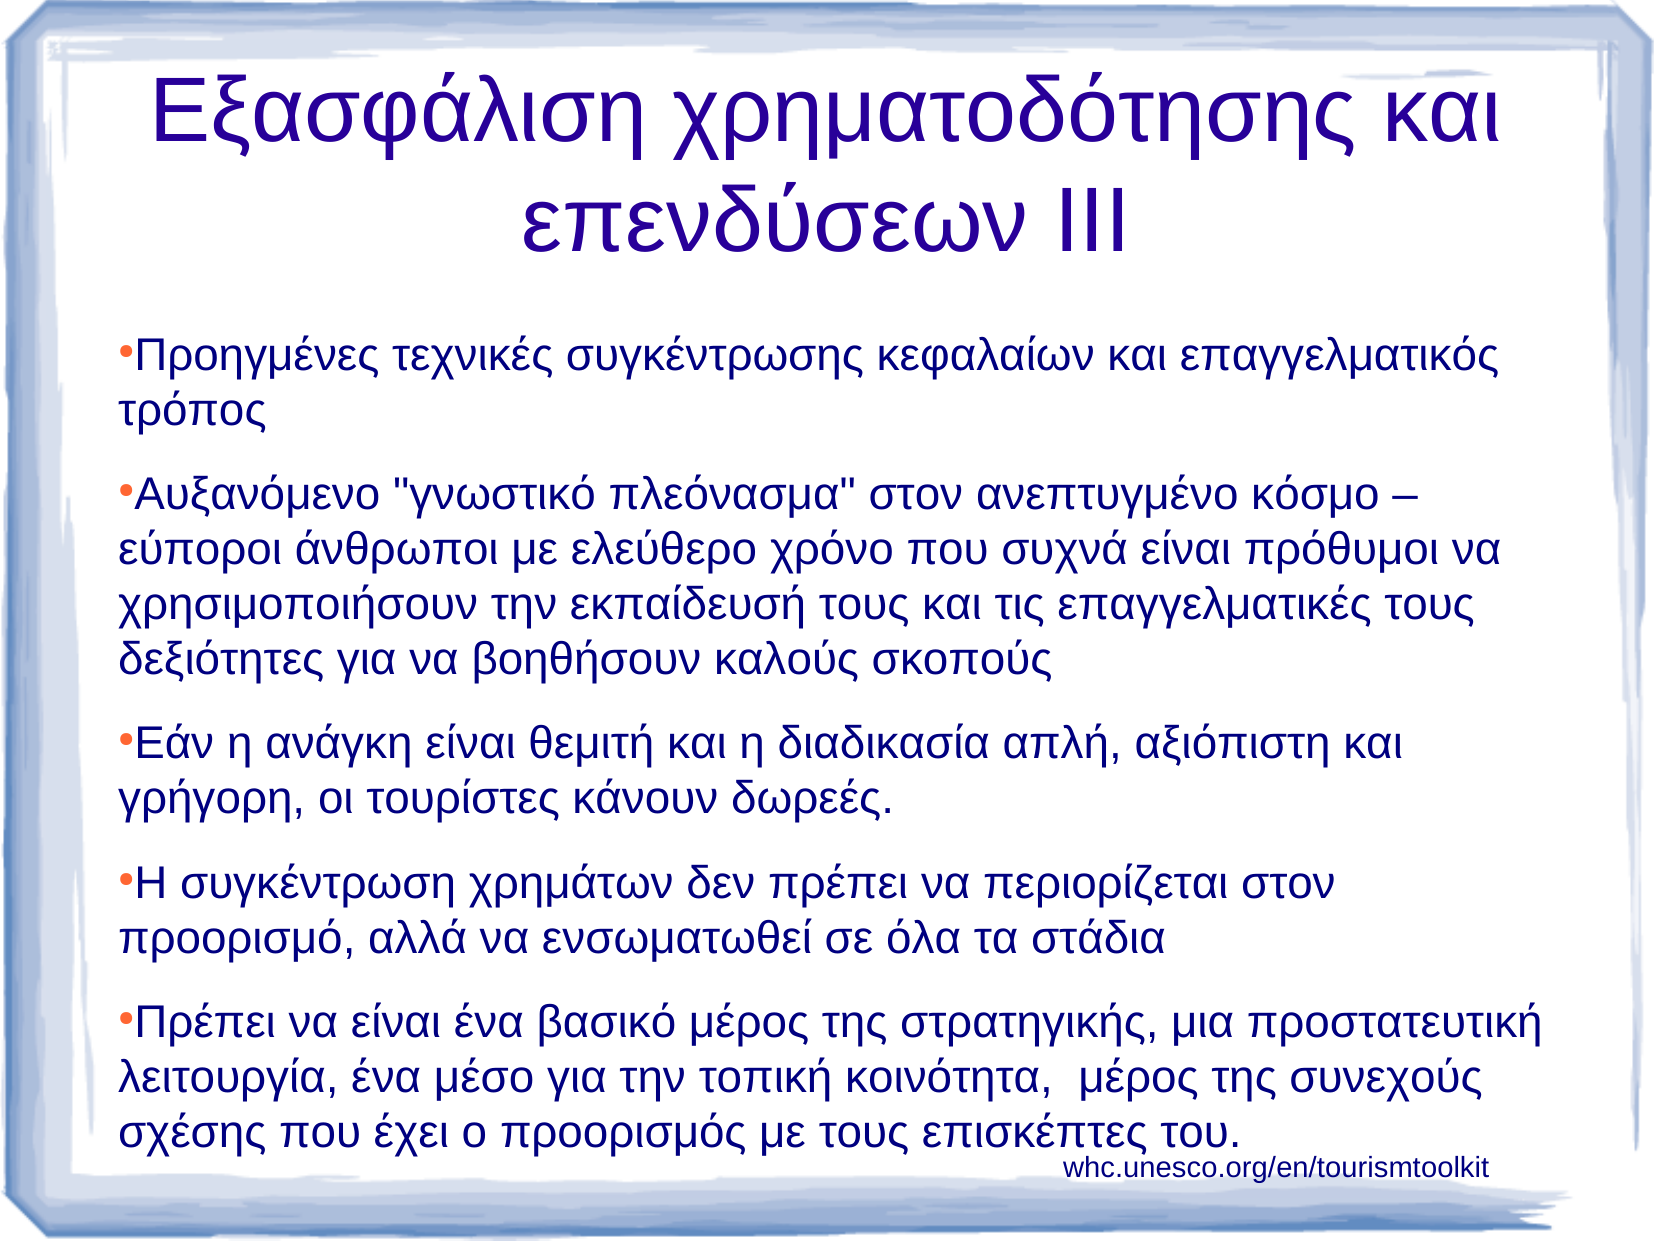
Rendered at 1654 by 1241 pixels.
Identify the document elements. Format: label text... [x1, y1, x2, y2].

list Προηγμένες τεχνικές συγκέντρωσης κεφαλαίων και επαγγελματικός τρόπος Αυξανόμενο "γνωστικό πλεόνασμα" στον ανεπτυγμένο κόσμο – εύποροι άνθρωποι με ελεύθερο χρόνο που συχνά είναι πρόθυμοι να χρησιμοποιήσουν την εκπαίδευσή τους και τις επαγγελματικές τους δεξιότητες για να βοηθήσουν καλούς σκοπούς Εάν η ανάγκη είναι θεμιτή και η διαδικασία απλή, αξιόπιστη και γρήγορη, οι τουρίστες κάνουν δωρεές. Η συγκέντρωση χρημάτων δεν πρέπει να περιορίζεται στον προορισμό, αλλά να ενσωματωθεί σε όλα τα στάδια Πρέπει να είναι ένα βασικό μέρος της στρατηγικής, μια προστατευτική λειτουργία, ένα μέσο για την τοπική κοινότητα, μέρος της συνεχούς σχέσης που έχει ο προορισμός με τους επισκέπτες του. [118, 324, 1571, 1158]
title Εξασφάλιση χρηματοδότησης και επενδύσεων ΙΙI [82, 49, 1571, 257]
text_box whc.unesco.org/en/tourismtoolkit [1062, 1148, 1599, 1182]
